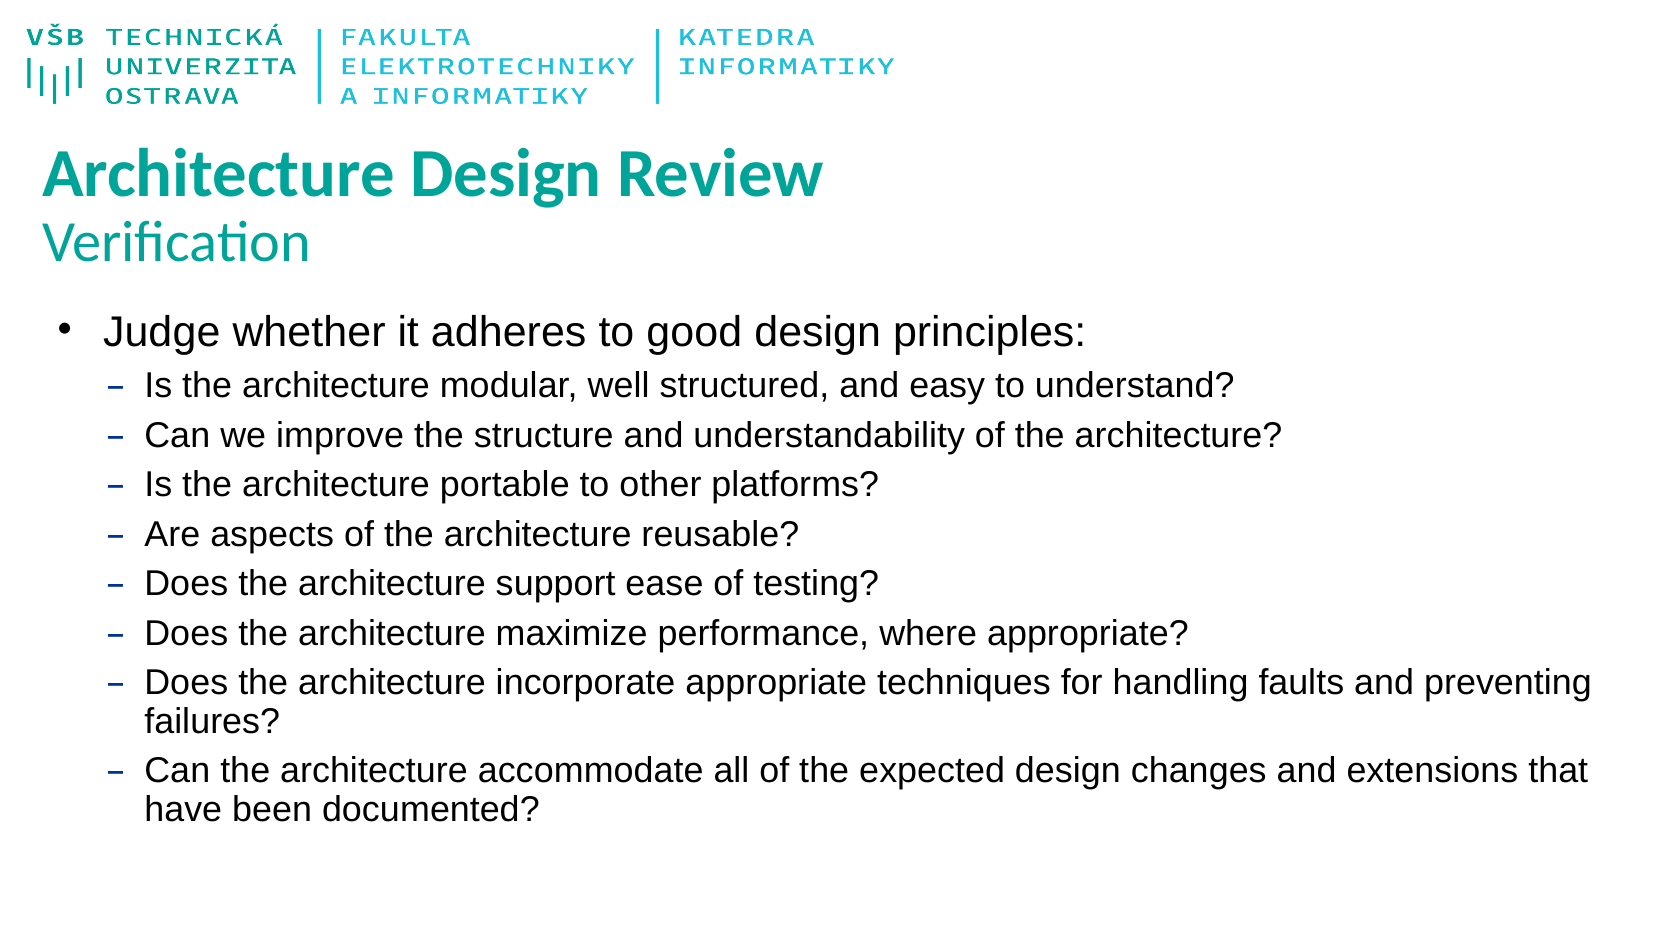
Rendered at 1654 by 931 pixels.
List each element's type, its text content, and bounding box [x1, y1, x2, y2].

title Architecture Design Review Verification [27, 142, 1628, 282]
picture [26, 23, 894, 104]
list Judge whether it adheres to good design principles: Is the architecture modular, well structured, and easy to understand? Can we improve the structure and understandability of the architecture? Is the architecture portable to other platforms? Are aspects of the architecture reusable? Does the architecture support ease of testing? Does the architecture maximize performance, where appropriate? Does the architecture incorporate appropriate techniques for handling faults and preventing failures? Can the architecture accommodate all of the expected design changes and extensions that have been documented? [27, 302, 1628, 842]
